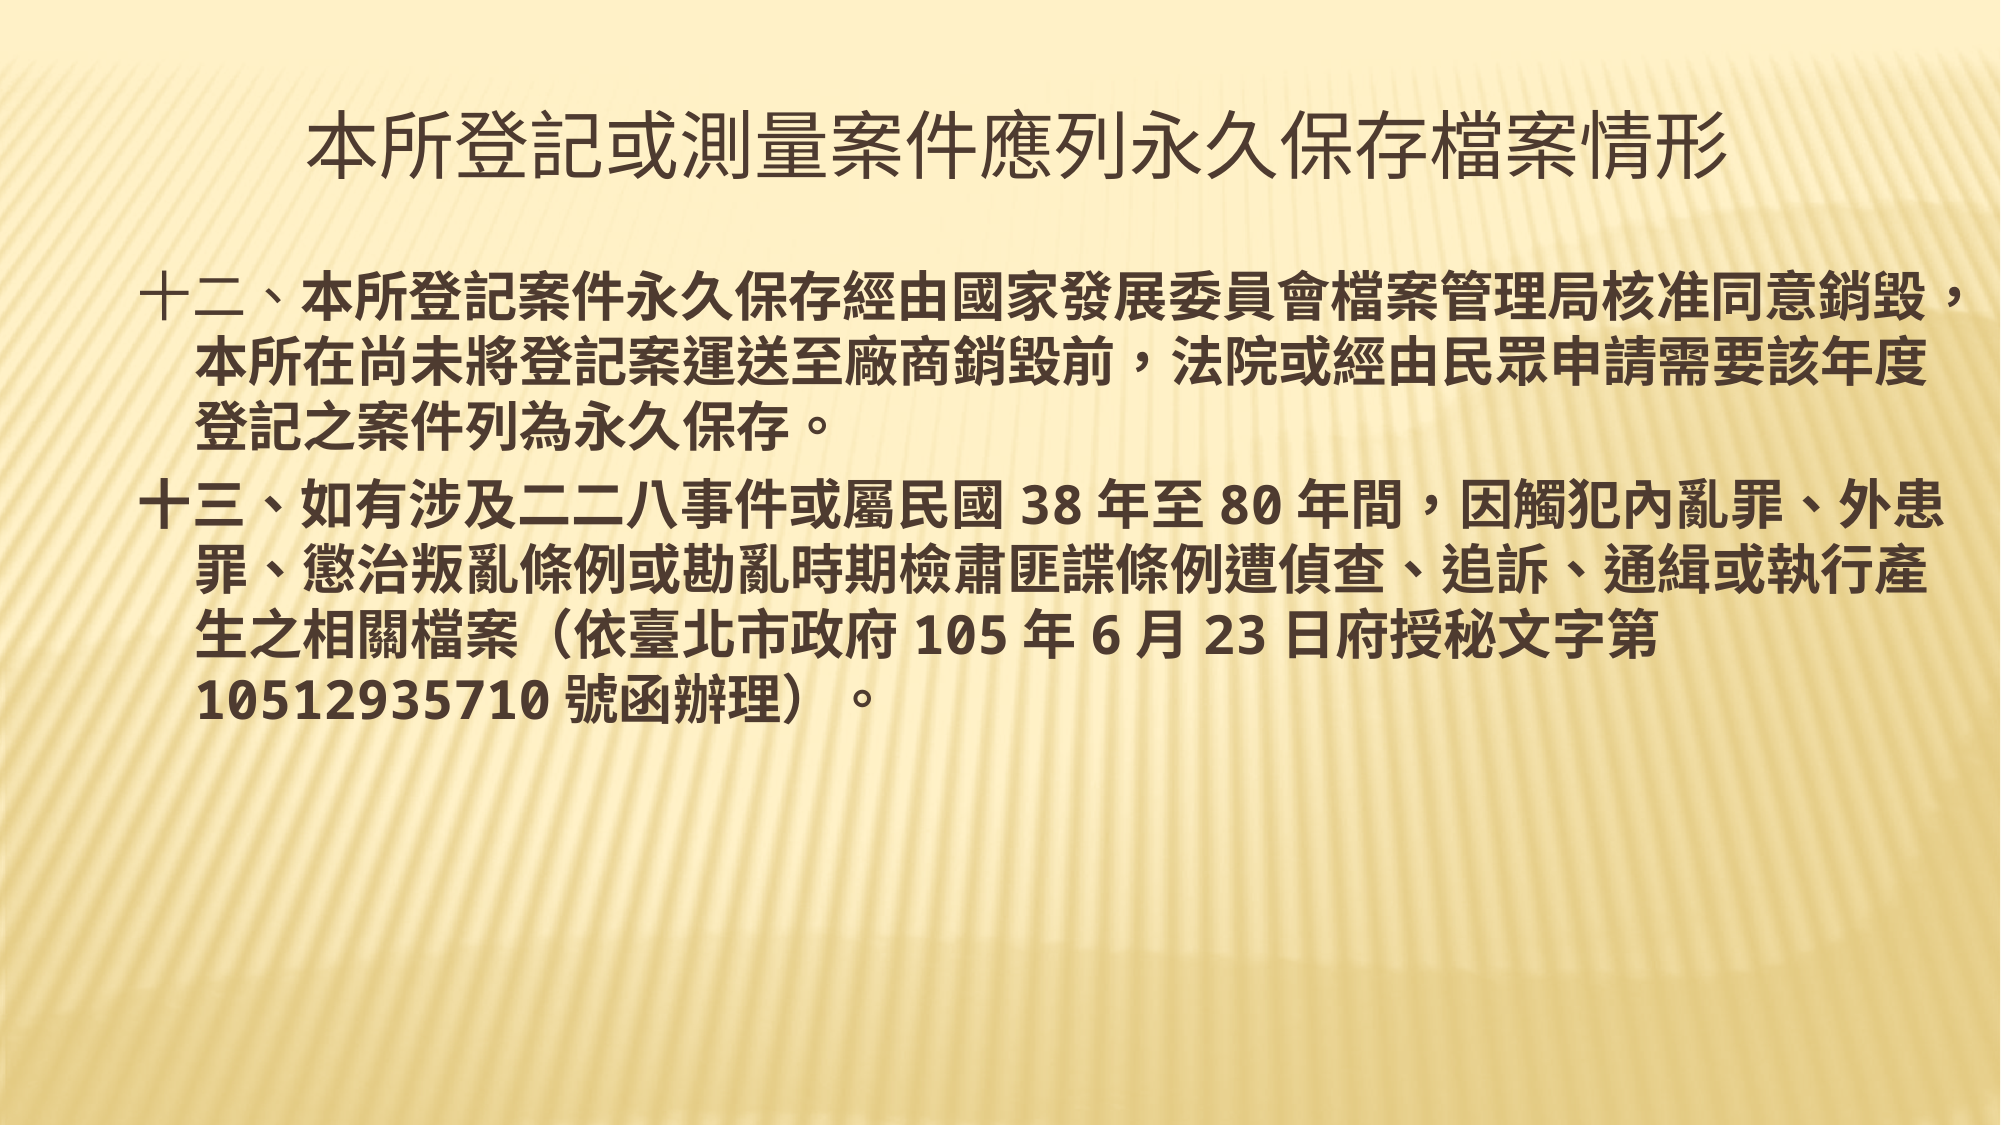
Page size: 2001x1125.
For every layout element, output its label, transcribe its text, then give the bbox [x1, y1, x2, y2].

title 本所登記或測量案件應列永久保存檔案情形 [66, 75, 1967, 213]
list 十二、本所登記案件永久保存經由國家發展委員會檔案管理局核准同意銷毀，本所在尚未將登記案運送至廠商銷毀前，法院或經由民眾申請需要該年度登記之案件列為永久保存。 十三、如有涉及二二八事件或屬民國38年至80年間，因觸犯內亂罪、外患罪、懲治叛亂條例或勘亂時期檢肅匪諜條例遭偵查、追訴、通緝或執行產生之相關檔案（依臺北市政府105年6月23日府授秘文字第10512935710號函辦理）。 [66, 254, 1967, 998]
